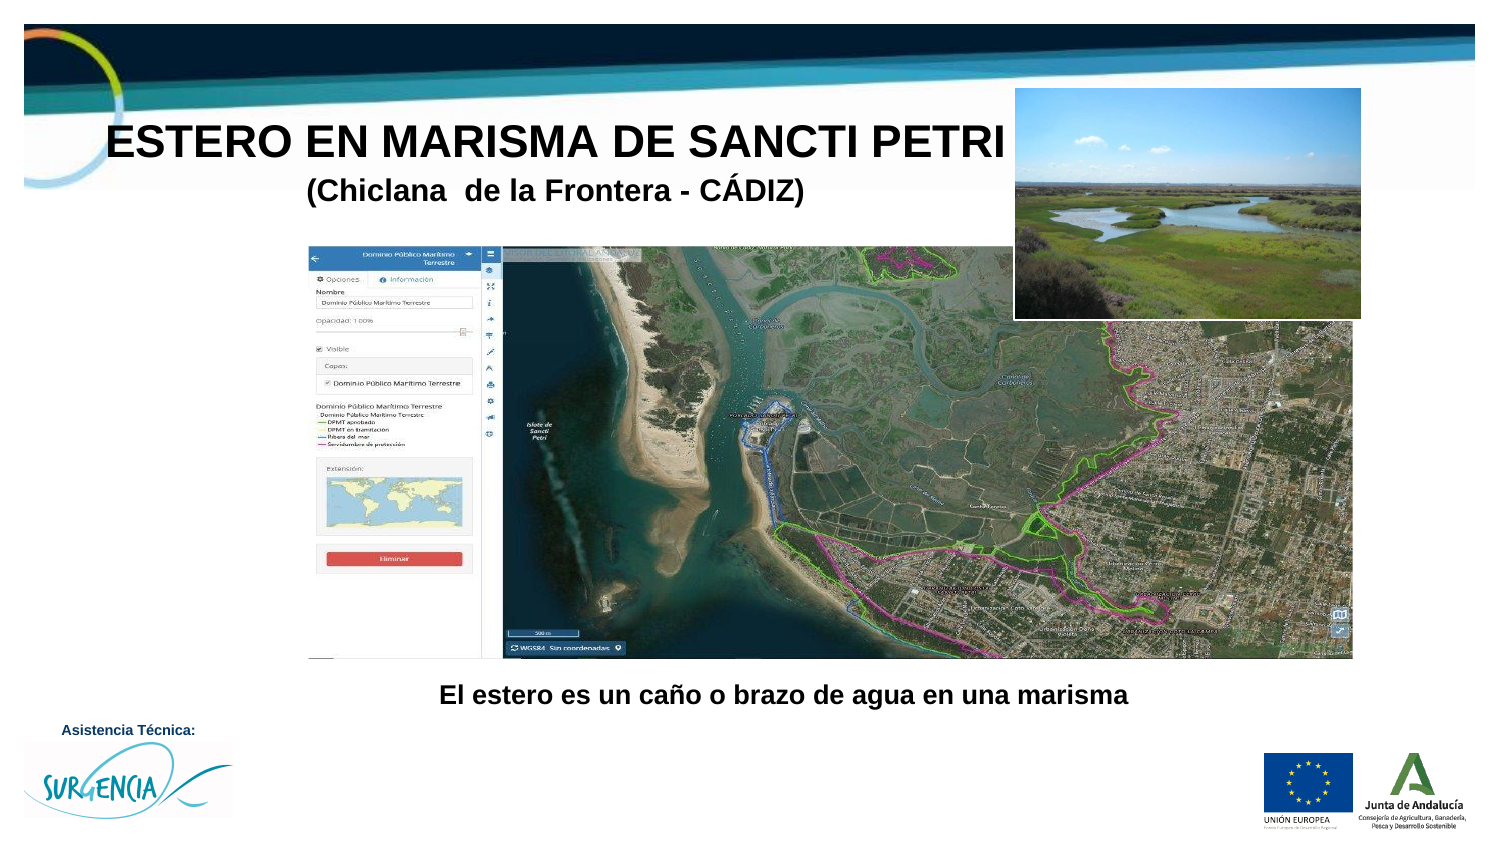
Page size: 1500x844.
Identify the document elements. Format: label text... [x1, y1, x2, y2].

picture [1264, 753, 1476, 830]
picture [24, 24, 1475, 190]
text_box Asistencia Técnica: [41, 705, 216, 754]
text_box El estero es un caño o brazo de agua en una marisma [426, 672, 1230, 733]
picture [24, 742, 233, 819]
text_box ESTERO EN MARISMA DE SANCTI PETRI (Chiclana de la Frontera - CÁDIZ) [96, 88, 1013, 234]
picture [1015, 88, 1361, 319]
picture [308, 246, 1353, 659]
